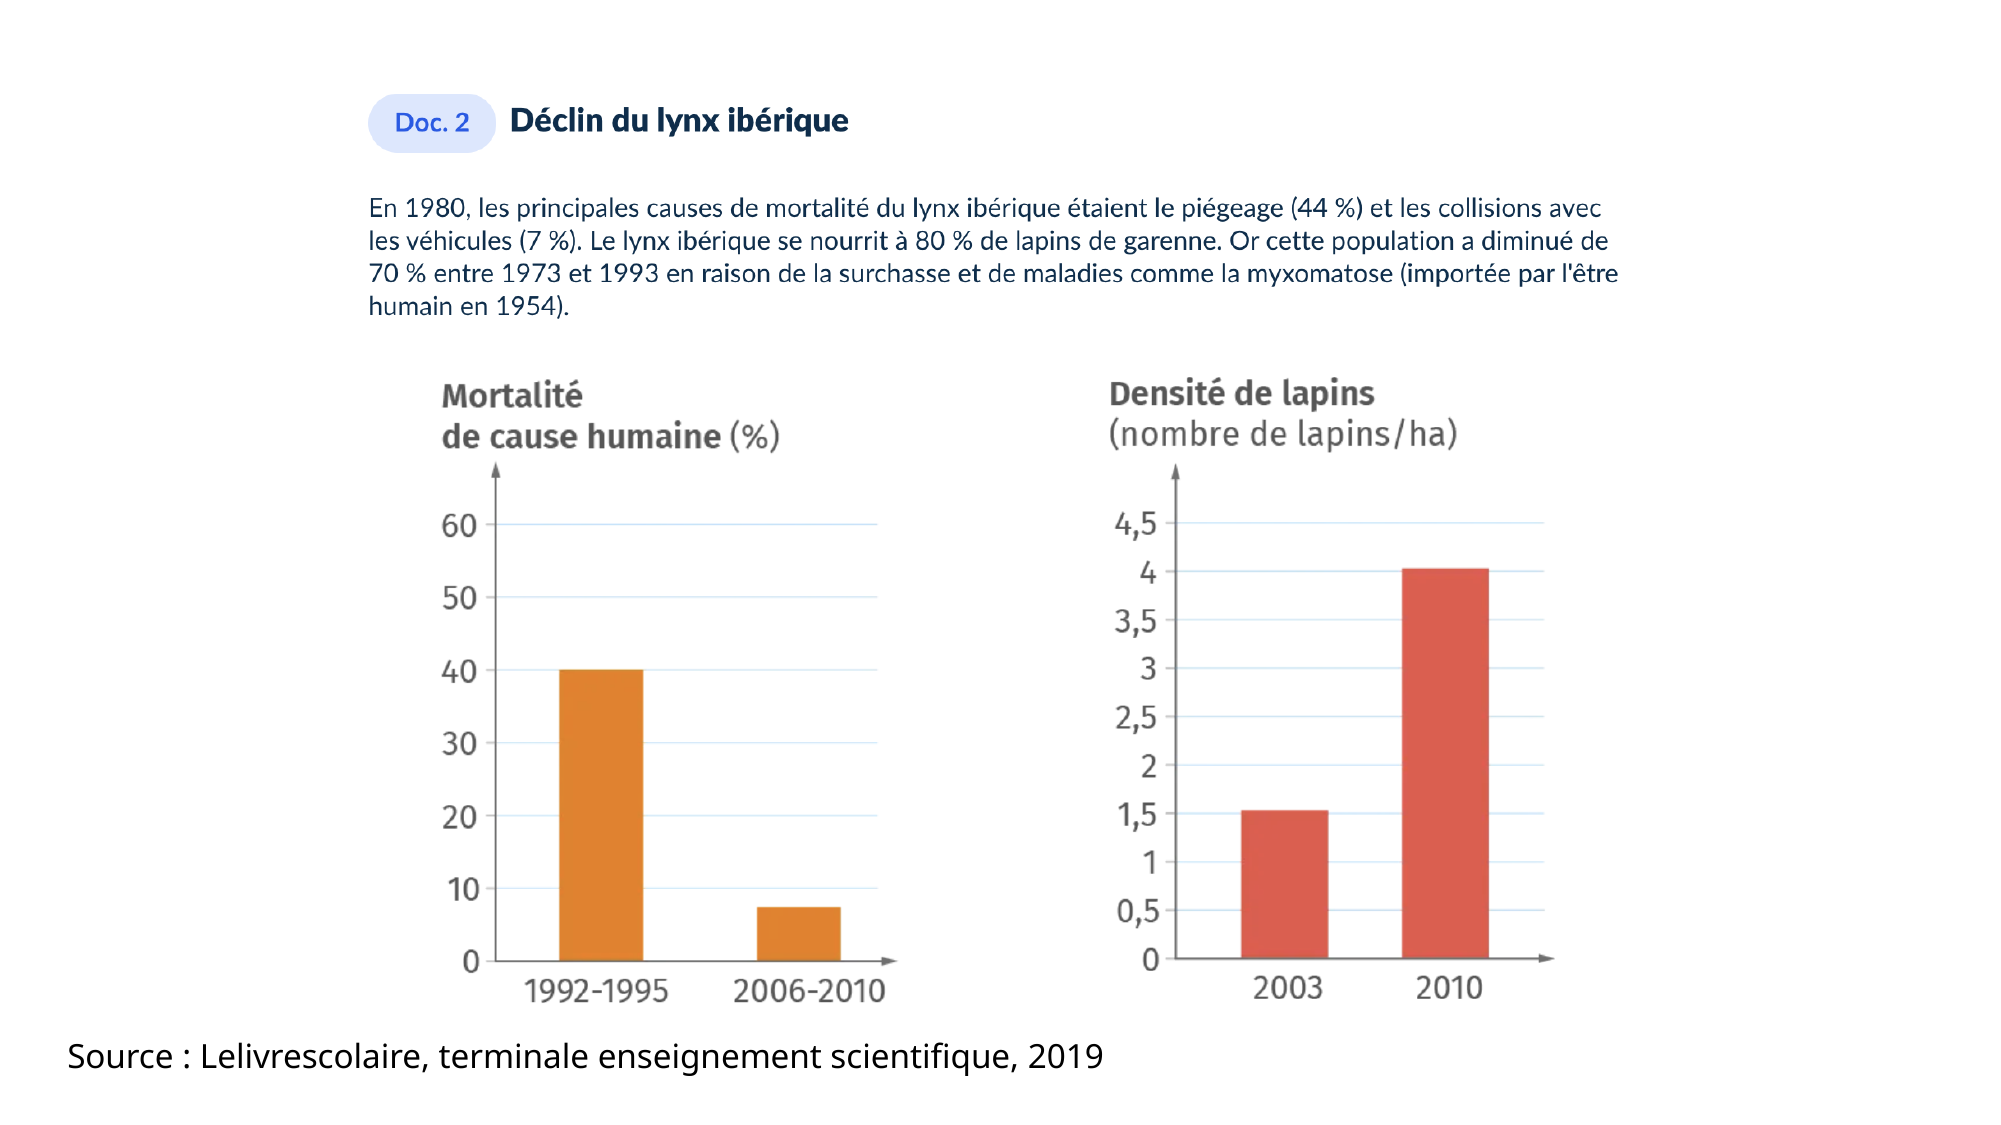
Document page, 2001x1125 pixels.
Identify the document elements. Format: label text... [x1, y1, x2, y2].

text_box Source : Lelivrescolaire, terminale enseignement scientifique, 2019 [52, 1013, 1778, 1102]
picture [317, 63, 1683, 1013]
